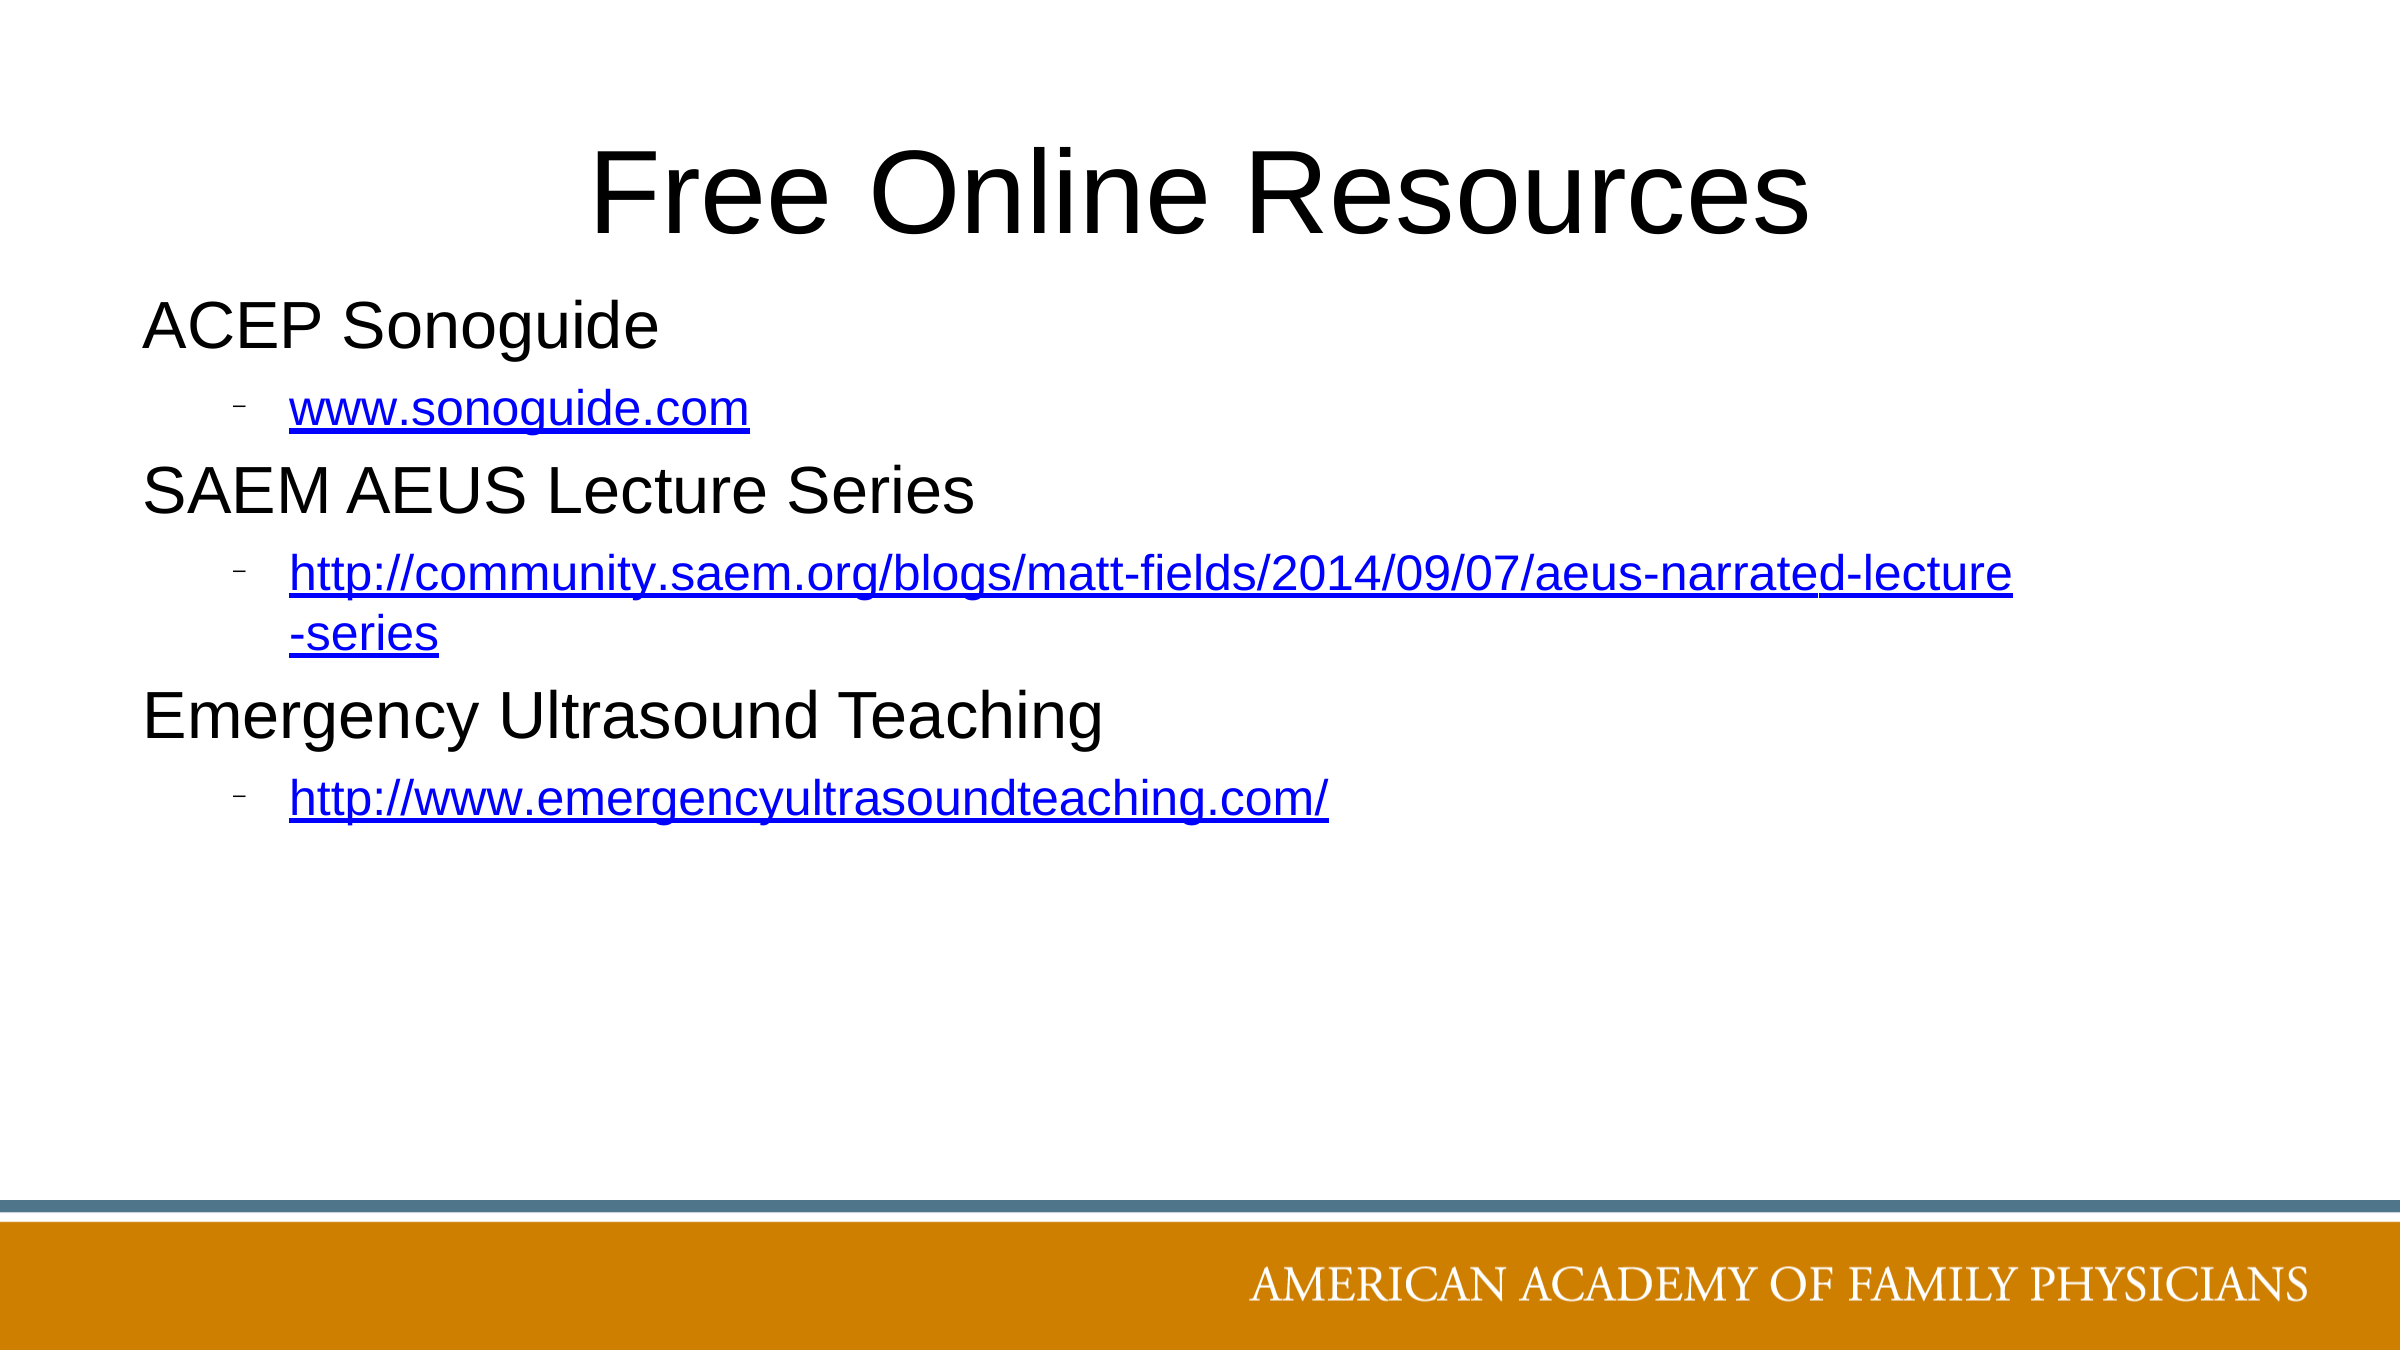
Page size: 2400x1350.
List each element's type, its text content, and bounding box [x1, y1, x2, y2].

text_box ACEP Sonoguide www.sonoguide.com SAEM AEUS Lecture Series http://community.saem.org/blogs/matt-fields/2014/09/07/aeus-narrated-lecture-series Emergency Ultrasound Teaching http://www.emergencyultrasoundteaching.com/ [140, 282, 2162, 826]
picture [0, 1200, 2400, 1350]
text_box Free Online Resources [586, 114, 1813, 258]
